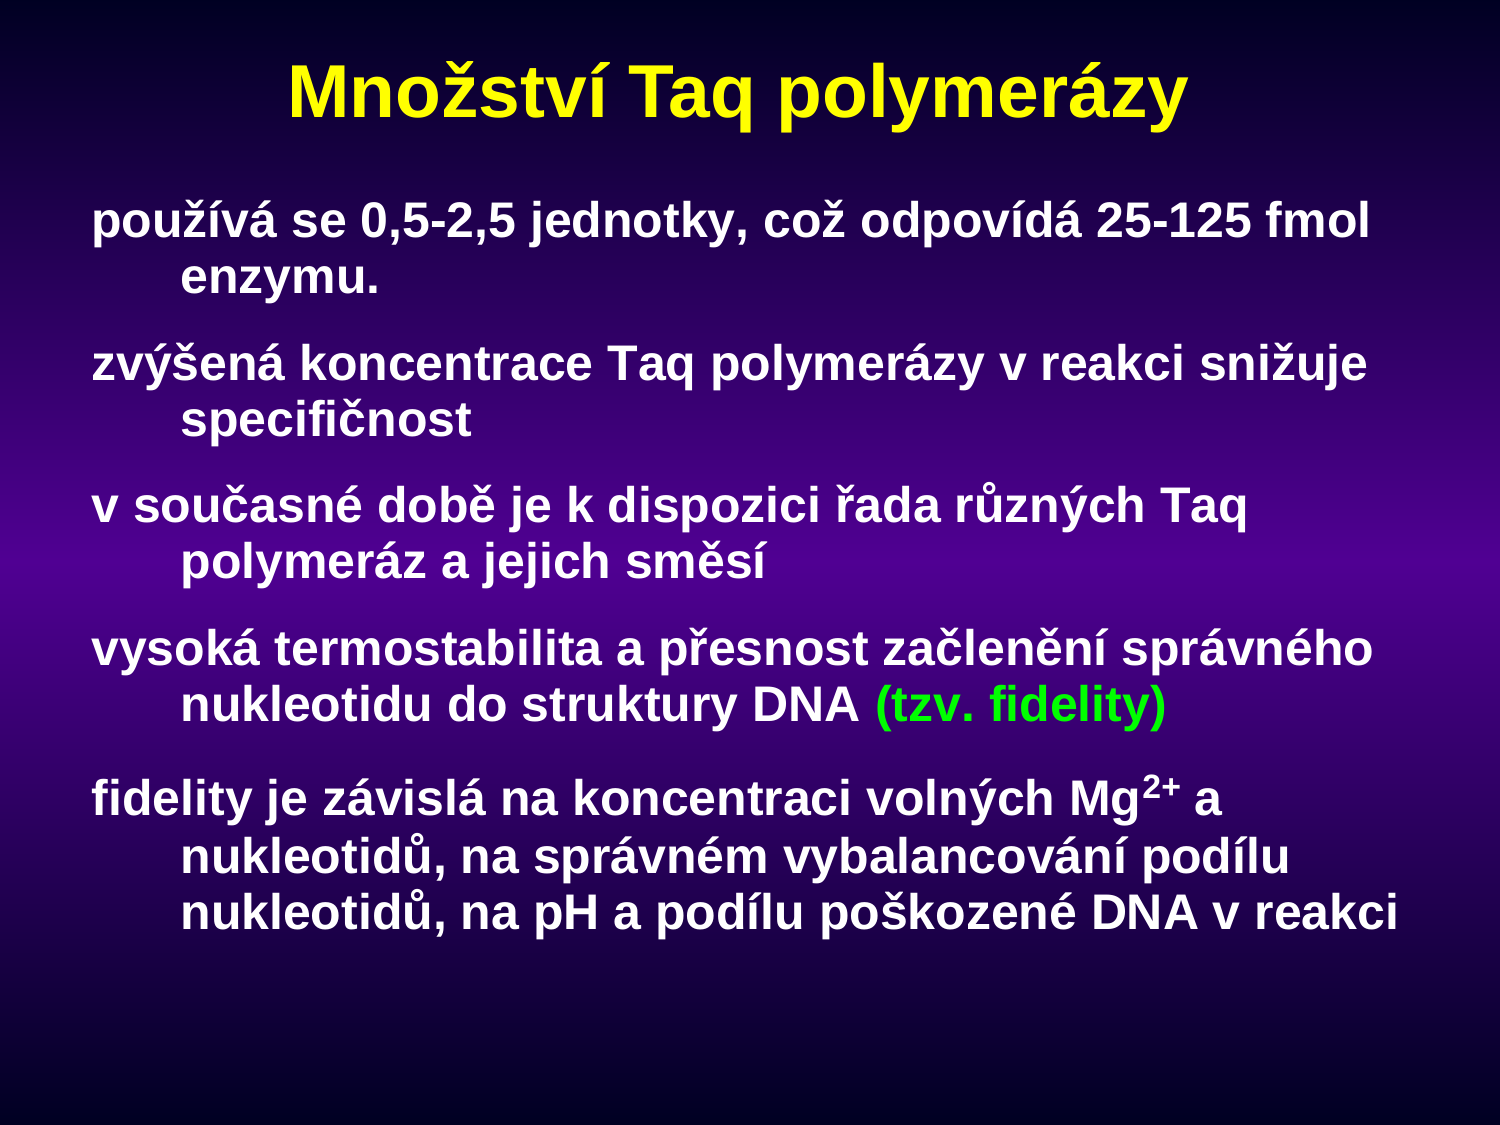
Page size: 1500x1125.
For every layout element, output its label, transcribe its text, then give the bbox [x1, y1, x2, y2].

title Množství Taq polymerázy [64, 35, 1413, 149]
text_box používá se 0,5-2,5 jednotky, což odpovídá 25-125 fmol enzymu. zvýšená koncentrace Taq polymerázy v reakci snižuje specifičnost v současné době je k dispozici řada různých Taq polymeráz a jejich směsí vysoká termostabilita a přesnost začlenění správného nukleotidu do struktury DNA (tzv. fidelity) fidelity je závislá na koncentraci volných Mg2+ a nukleotidů, na správném vybalancování podílu nukleotidů, na pH a podílu poškozené DNA v reakci [76, 184, 1436, 948]
